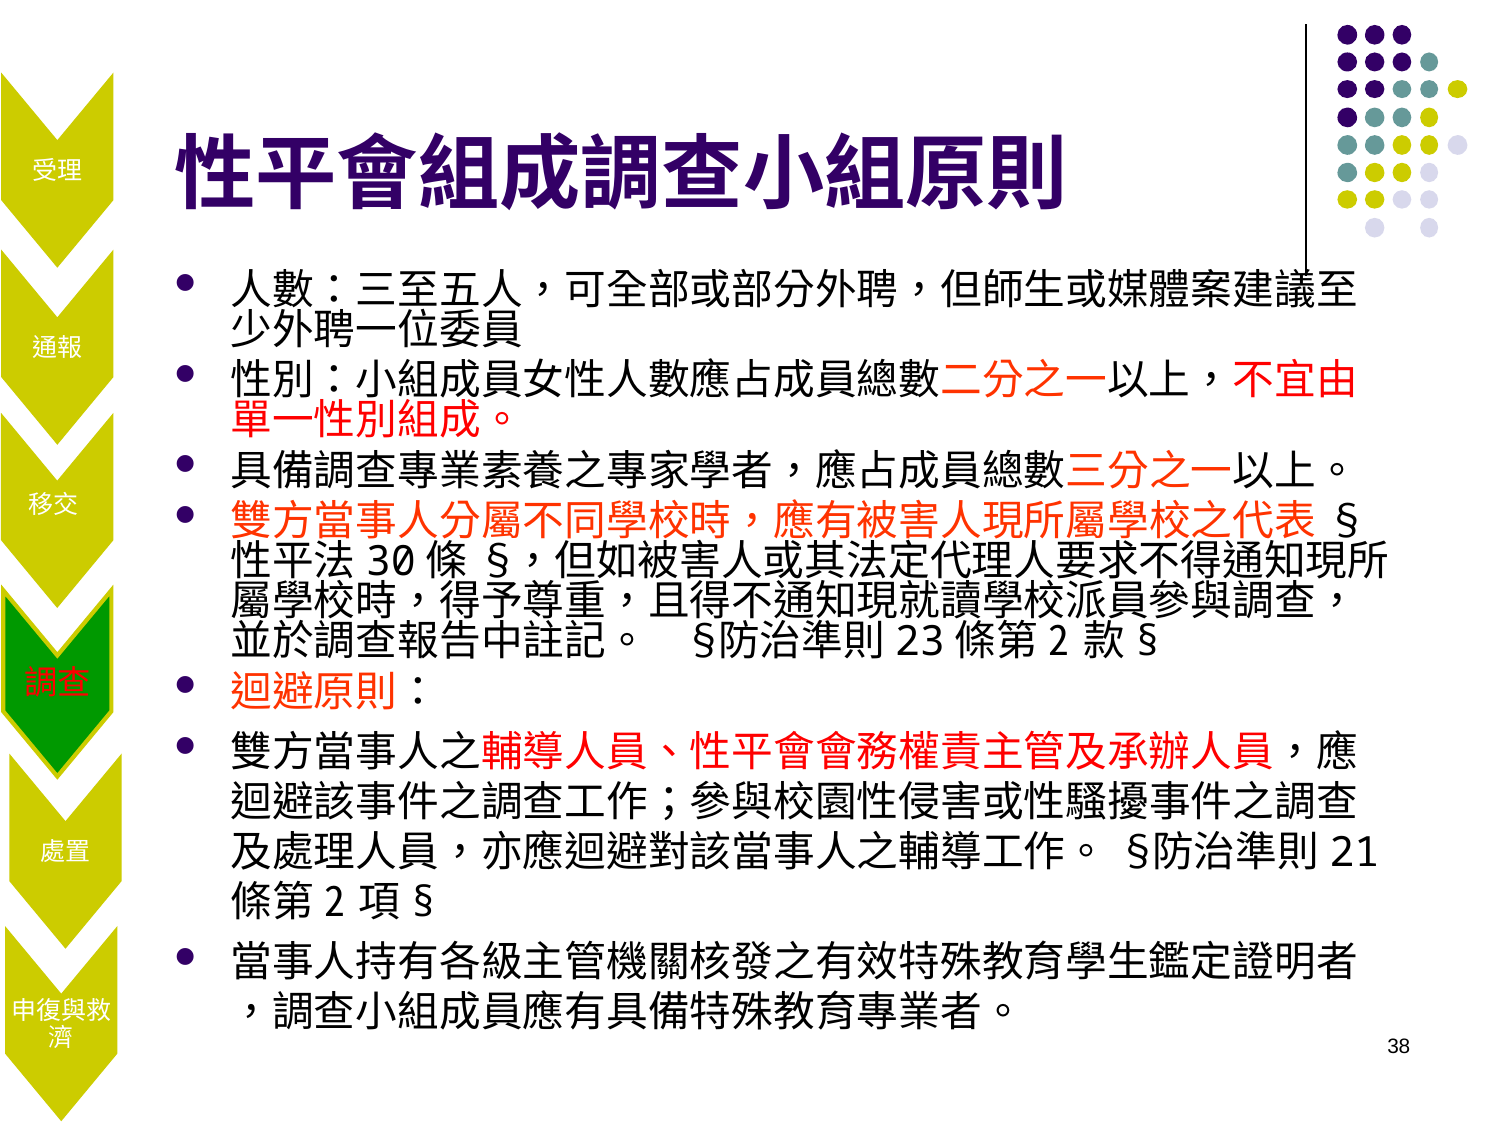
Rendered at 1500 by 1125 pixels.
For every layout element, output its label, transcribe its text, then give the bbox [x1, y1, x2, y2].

text_box [3, 377, 111, 442]
text_box 調查 [3, 655, 112, 712]
text_box [7, 931, 116, 996]
title 性平會組成調查小組原則 [159, 60, 1128, 227]
text_box [3, 590, 112, 655]
text_box 申復與救濟 [7, 996, 116, 1053]
text_box [7, 1053, 116, 1118]
text_box [3, 712, 111, 777]
text_box [3, 418, 112, 605]
text_box [3, 255, 112, 320]
text_box <number> [1074, 1025, 1426, 1101]
text_box [3, 200, 111, 265]
text_box [3, 78, 112, 143]
text_box 移交 [0, 478, 108, 534]
text_box 通報 [3, 320, 112, 377]
list 人數：三至五人，可全部或部分外聘，但師生或媒體案建議至少外聘一位委員 性別：小組成員女性人數應占成員總數二分之一以上，不宜由單一性別組成。 具備調查專業素養之專家學者，應占成員總數三分之一以上。 雙方當事人分屬不同學校時，應有被害人現所屬學校之代表§性平法30條§，但如被害人或其法定代理人要求不得通知現所屬學校時，得予尊重，且得不通知現就讀學校派員參與調查，並於調查報告中註記。 §防治準則23條第2款§ 迴避原則： 雙方當事人之輔導人員、性平會會務權責主管及承辦人員，應迴避該事件之調查工作；參與校園性侵害或性騷擾事件之調查及處理人員，亦應迴避對該當事人之輔導工作。§防治準則21條第2項§ 當事人持有各級主管機關核發之有效特殊教育學生鑑定證明者，調查小組成員應有具備特殊教育專業者。 [159, 264, 1412, 1053]
text_box [11, 759, 120, 824]
text_box 受理 [3, 143, 112, 200]
text_box 處置 [11, 824, 120, 881]
text_box [11, 881, 119, 946]
text_box [3, 418, 53, 478]
